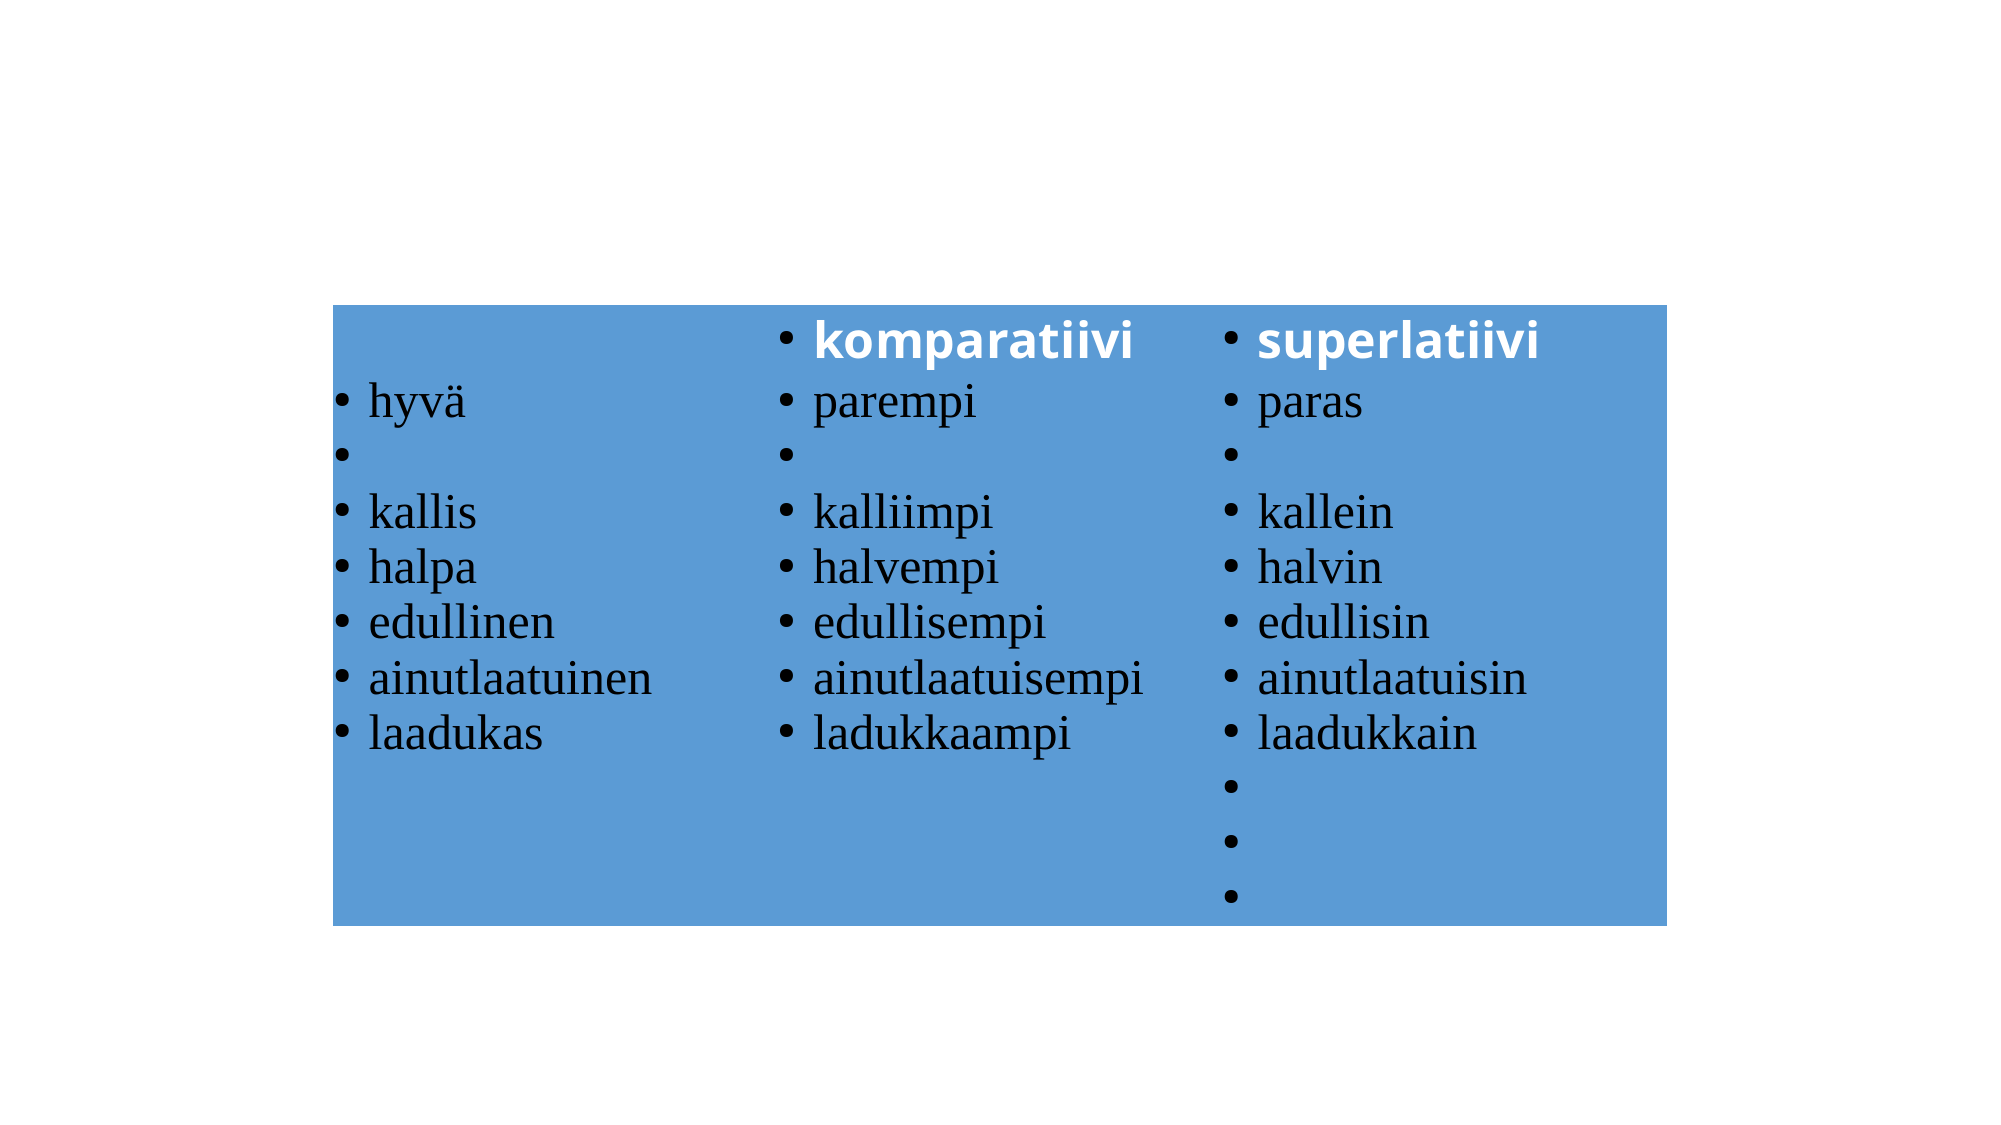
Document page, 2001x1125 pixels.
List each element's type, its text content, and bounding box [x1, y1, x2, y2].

table_cell parempi kalliimpi halvempi edullisempi ainutlaatuisempi ladukkaampi [778, 373, 1222, 926]
table_header komparatiivi [778, 305, 1222, 373]
table_cell paras kallein halvin edullisin ainutlaatuisin laadukkain [1222, 373, 1667, 926]
table_header [333, 305, 778, 373]
table_header superlatiivi [1222, 305, 1667, 373]
table_cell hyvä kallis halpa edullinen ainutlaatuinen laadukas [333, 373, 778, 926]
